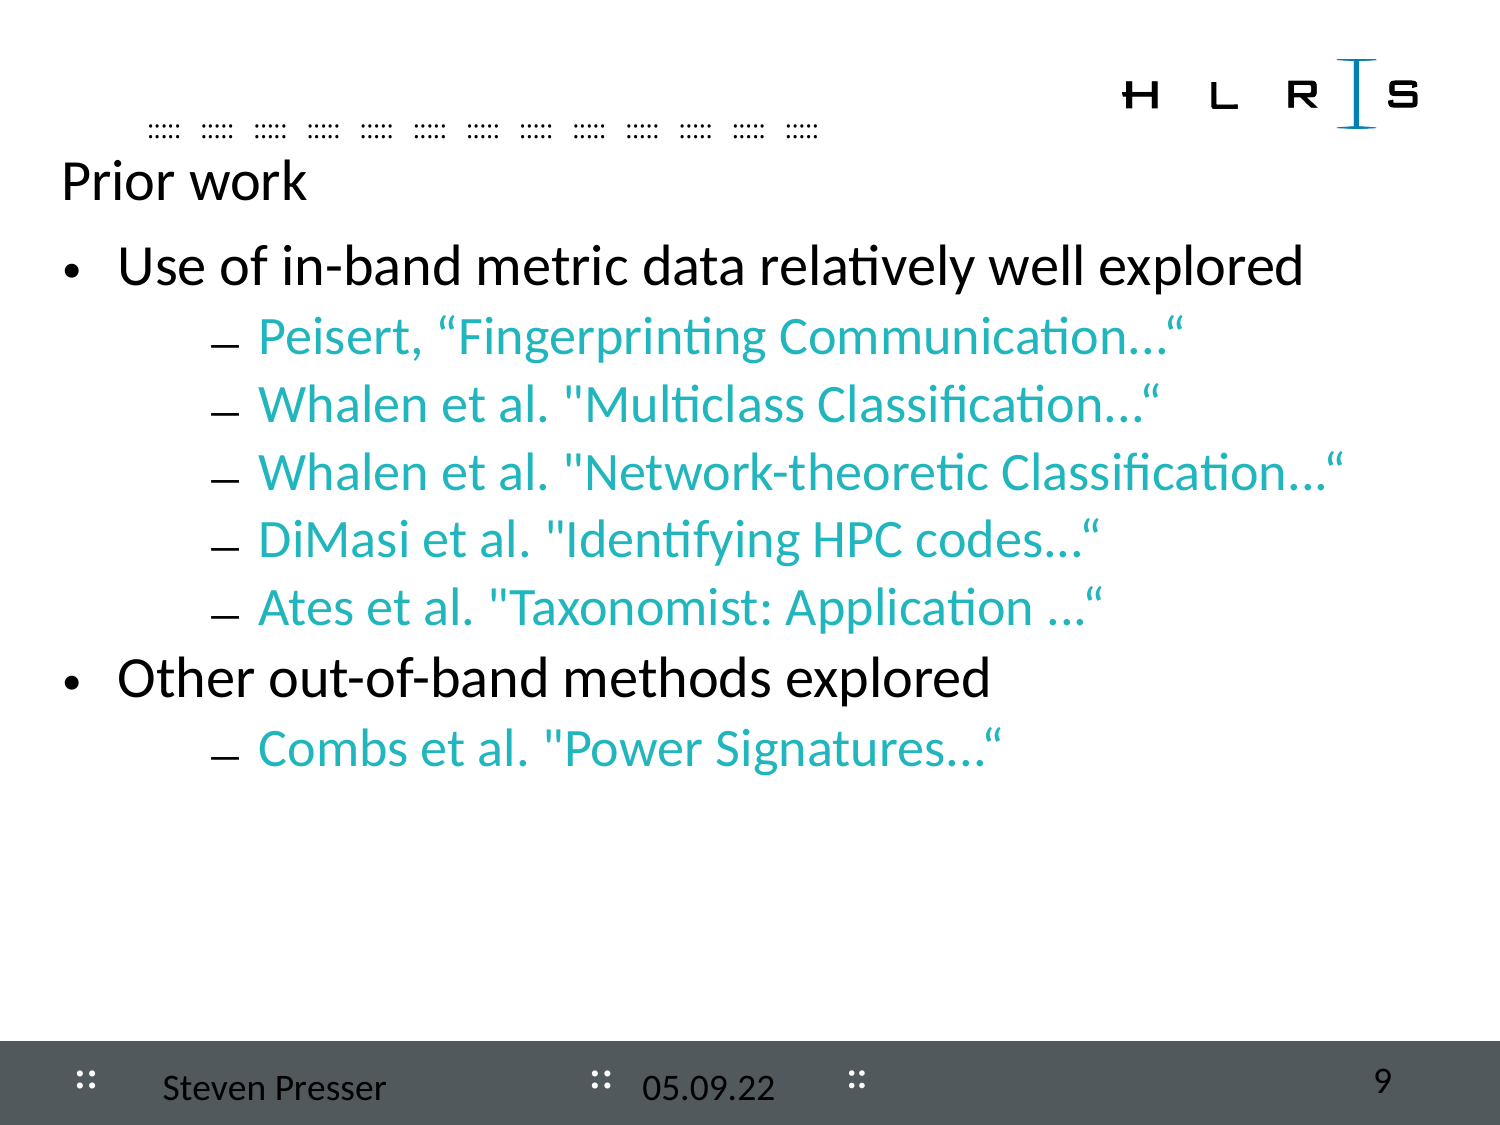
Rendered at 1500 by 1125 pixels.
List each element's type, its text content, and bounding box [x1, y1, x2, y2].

title Prior work [46, 108, 1464, 234]
picture [1360, 59, 1418, 108]
list Use of in-band metric data relatively well explored Peisert, “Fingerprinting Communication...“ Whalen et al. "Multiclass Classification...“ Whalen et al. "Network-theoretic Classification...“ DiMasi et al. "Identifying HPC codes...“ Ates et al. "Taxonomist: Application ...“ Other out-of-band methods explored Combs et al. "Power Signatures...“ [46, 234, 1464, 977]
picture [1122, 59, 1353, 108]
